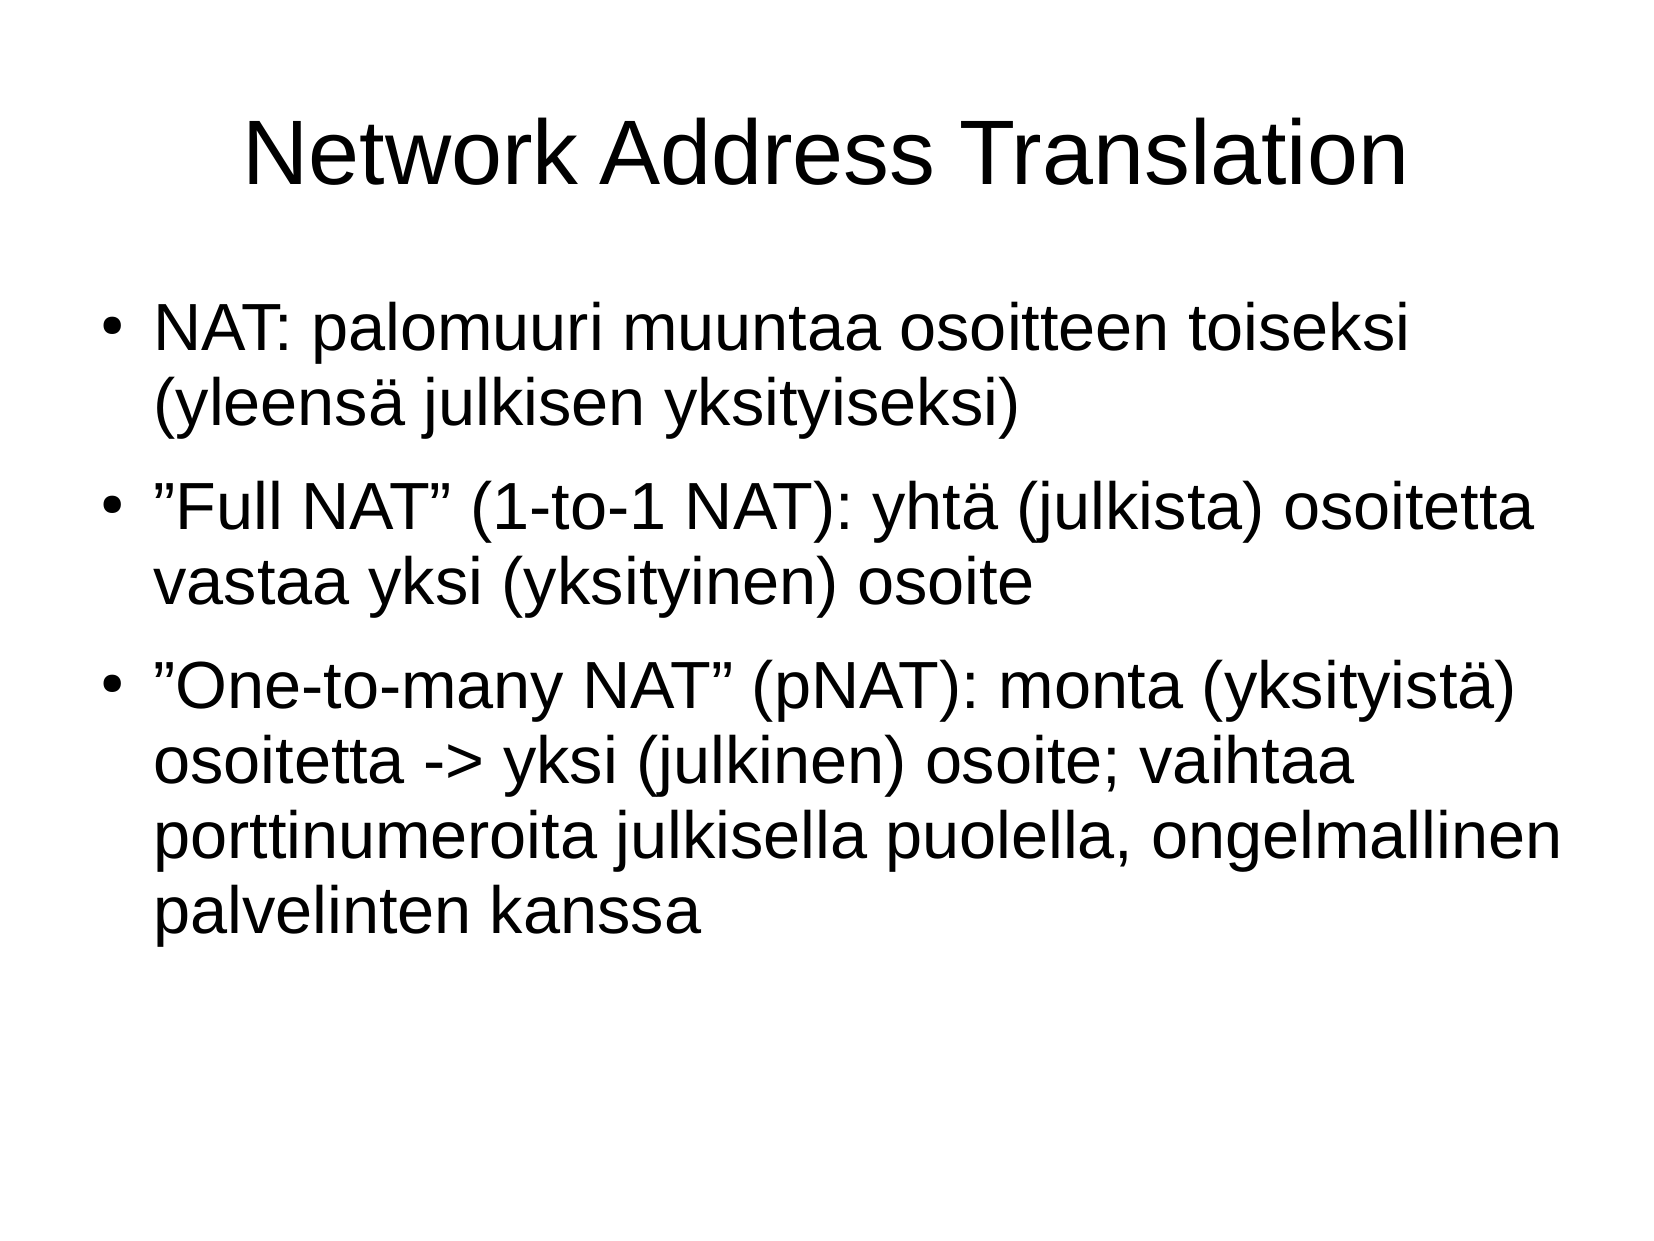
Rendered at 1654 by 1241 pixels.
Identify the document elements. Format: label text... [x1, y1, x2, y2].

title Network Address Translation [82, 49, 1571, 257]
list NAT: palomuuri muuntaa osoitteen toiseksi (yleensä julkisen yksityiseksi) ”Full NAT” (1-to-1 NAT): yhtä (julkista) osoitetta vastaa yksi (yksityinen) osoite ”One-to-many NAT” (pNAT): monta (yksityistä) osoitetta -> yksi (julkinen) osoite; vaihtaa porttinumeroita julkisella puolella, ongelmallinen palvelinten kanssa [82, 290, 1571, 1010]
